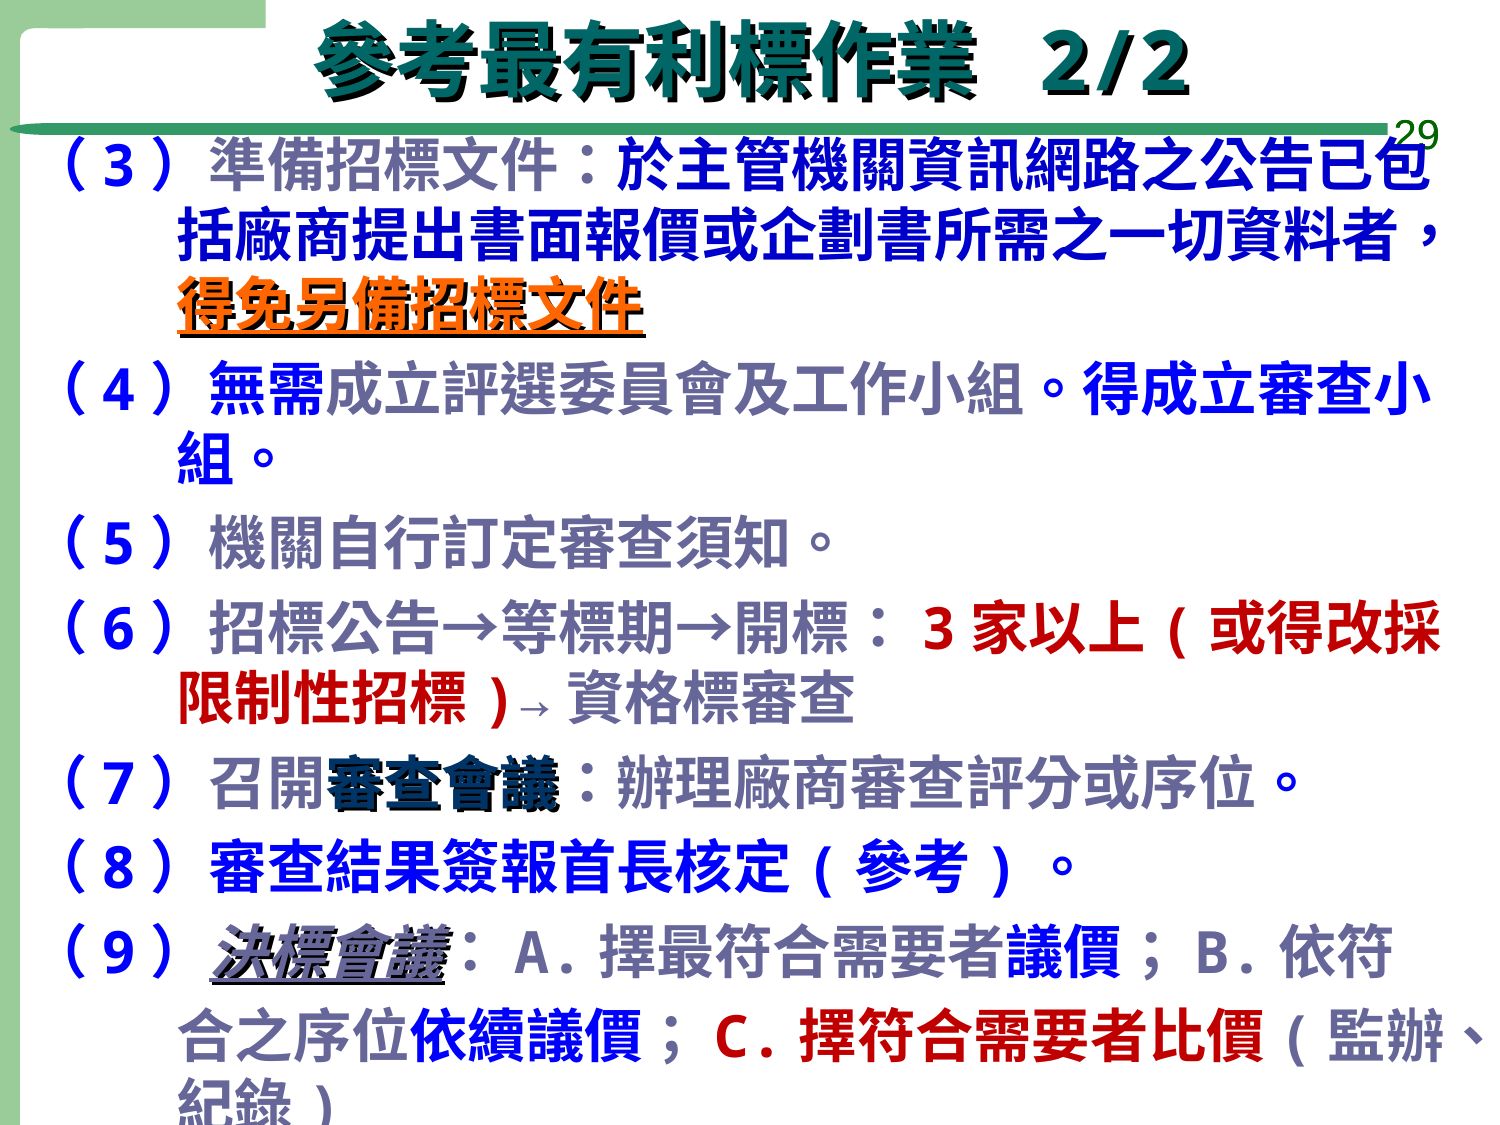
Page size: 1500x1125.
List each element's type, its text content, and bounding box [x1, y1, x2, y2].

title 參考最有利標作業 2/2 [0, 0, 1500, 126]
text_box [1378, 90, 1491, 166]
text_box （3）準備招標文件：於主管機關資訊網路之公告已包括廠商提出書面報價或企劃書所需之一切資料者，得免另備招標文件 （4）無需成立評選委員會及工作小組。得成立審查小 組。 （5）機關自行訂定審查須知。 （6）招標公告→等標期→開標：3家以上(或得改採限制性招標)→資格標審查 （7）召開審查會議：辦理廠商審查評分或序位。 （8）審查結果簽報首長核定(參考)。 （9）決標會議：A.擇最符合需要者議價；B.依符合之序位依續議價；C.擇符合需要者比價(監辦、紀錄) [29, 128, 1447, 1082]
